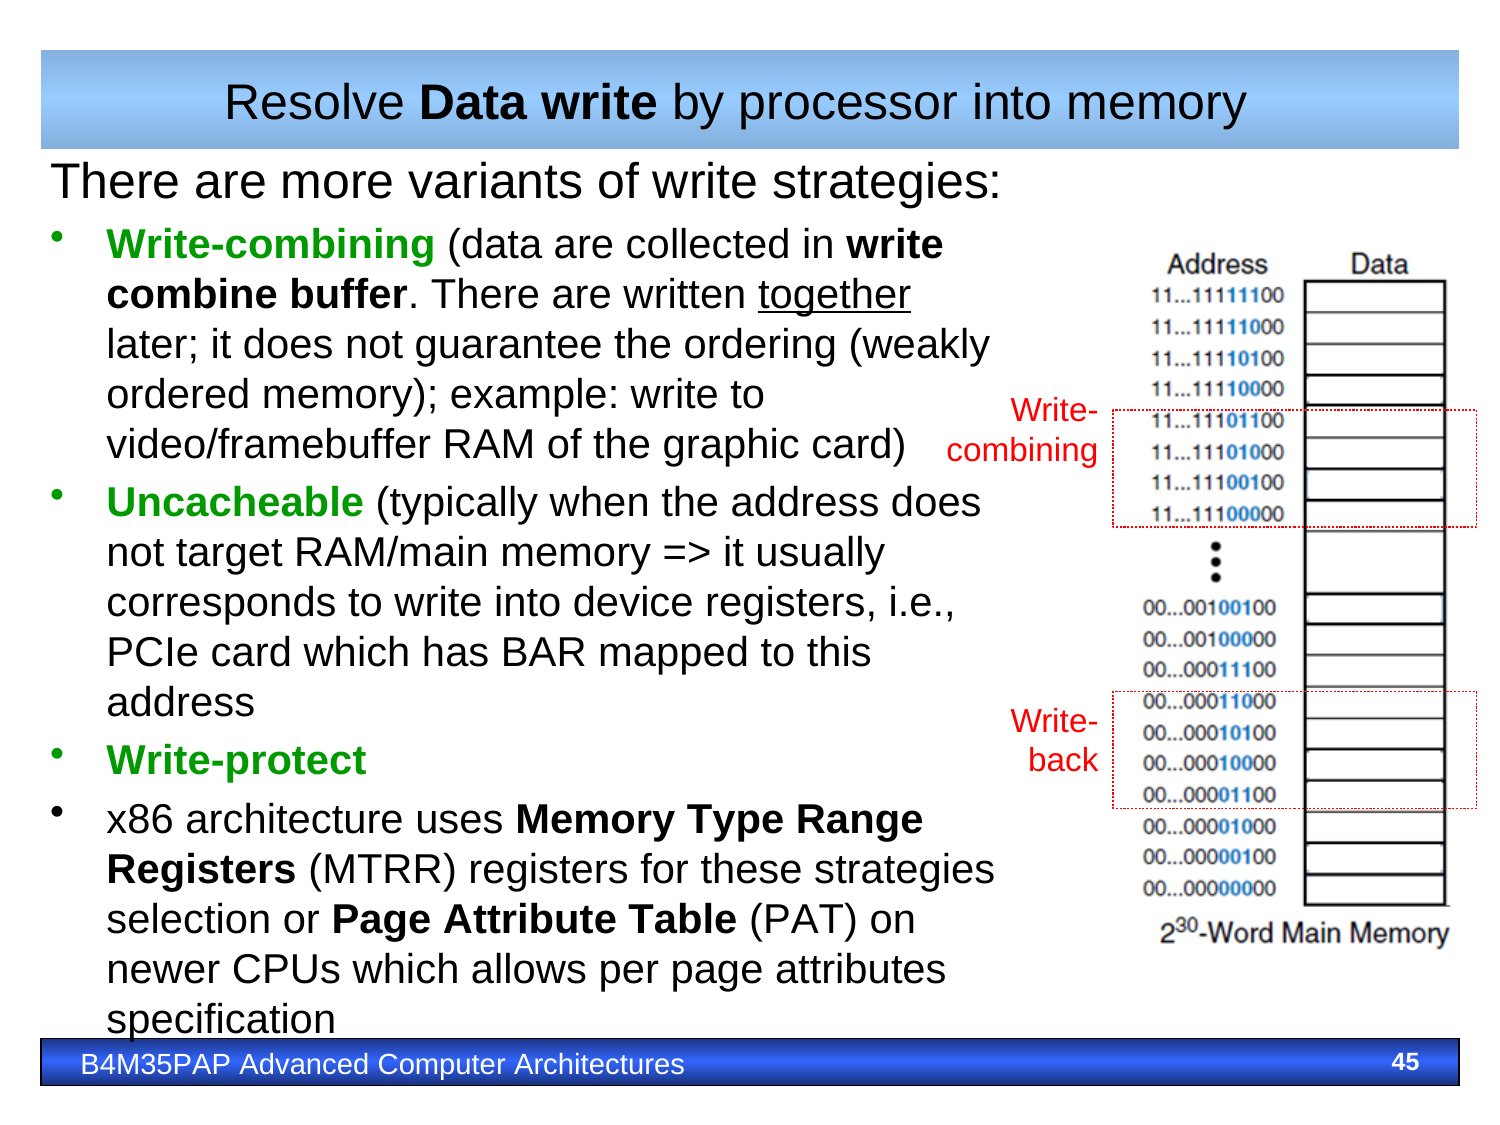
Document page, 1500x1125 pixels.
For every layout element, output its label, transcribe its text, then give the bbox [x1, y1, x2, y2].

text_box Write-back [960, 691, 1114, 787]
picture [1125, 246, 1466, 951]
title Resolve Data write by processor into memory [41, 50, 1459, 149]
list There are more variants of write strategies: Write-combining (data are collected in write combine buffer. There are written together later; it does not guarantee the ordering (weakly ordered memory); example: write to video/framebuffer RAM of the graphic card) Uncacheable (typically when the address does not target RAM/main memory => it usually corresponds to write into device registers, i.e., PCIe card which has BAR mapped to this address Write-protect x86 architecture uses Memory Type Range Registers (MTRR) registers for these strategies selection or Page Attribute Table (PAT) on newer CPUs which allows per page attributes specification [35, 140, 1023, 968]
text_box Write-combining [914, 380, 1114, 476]
